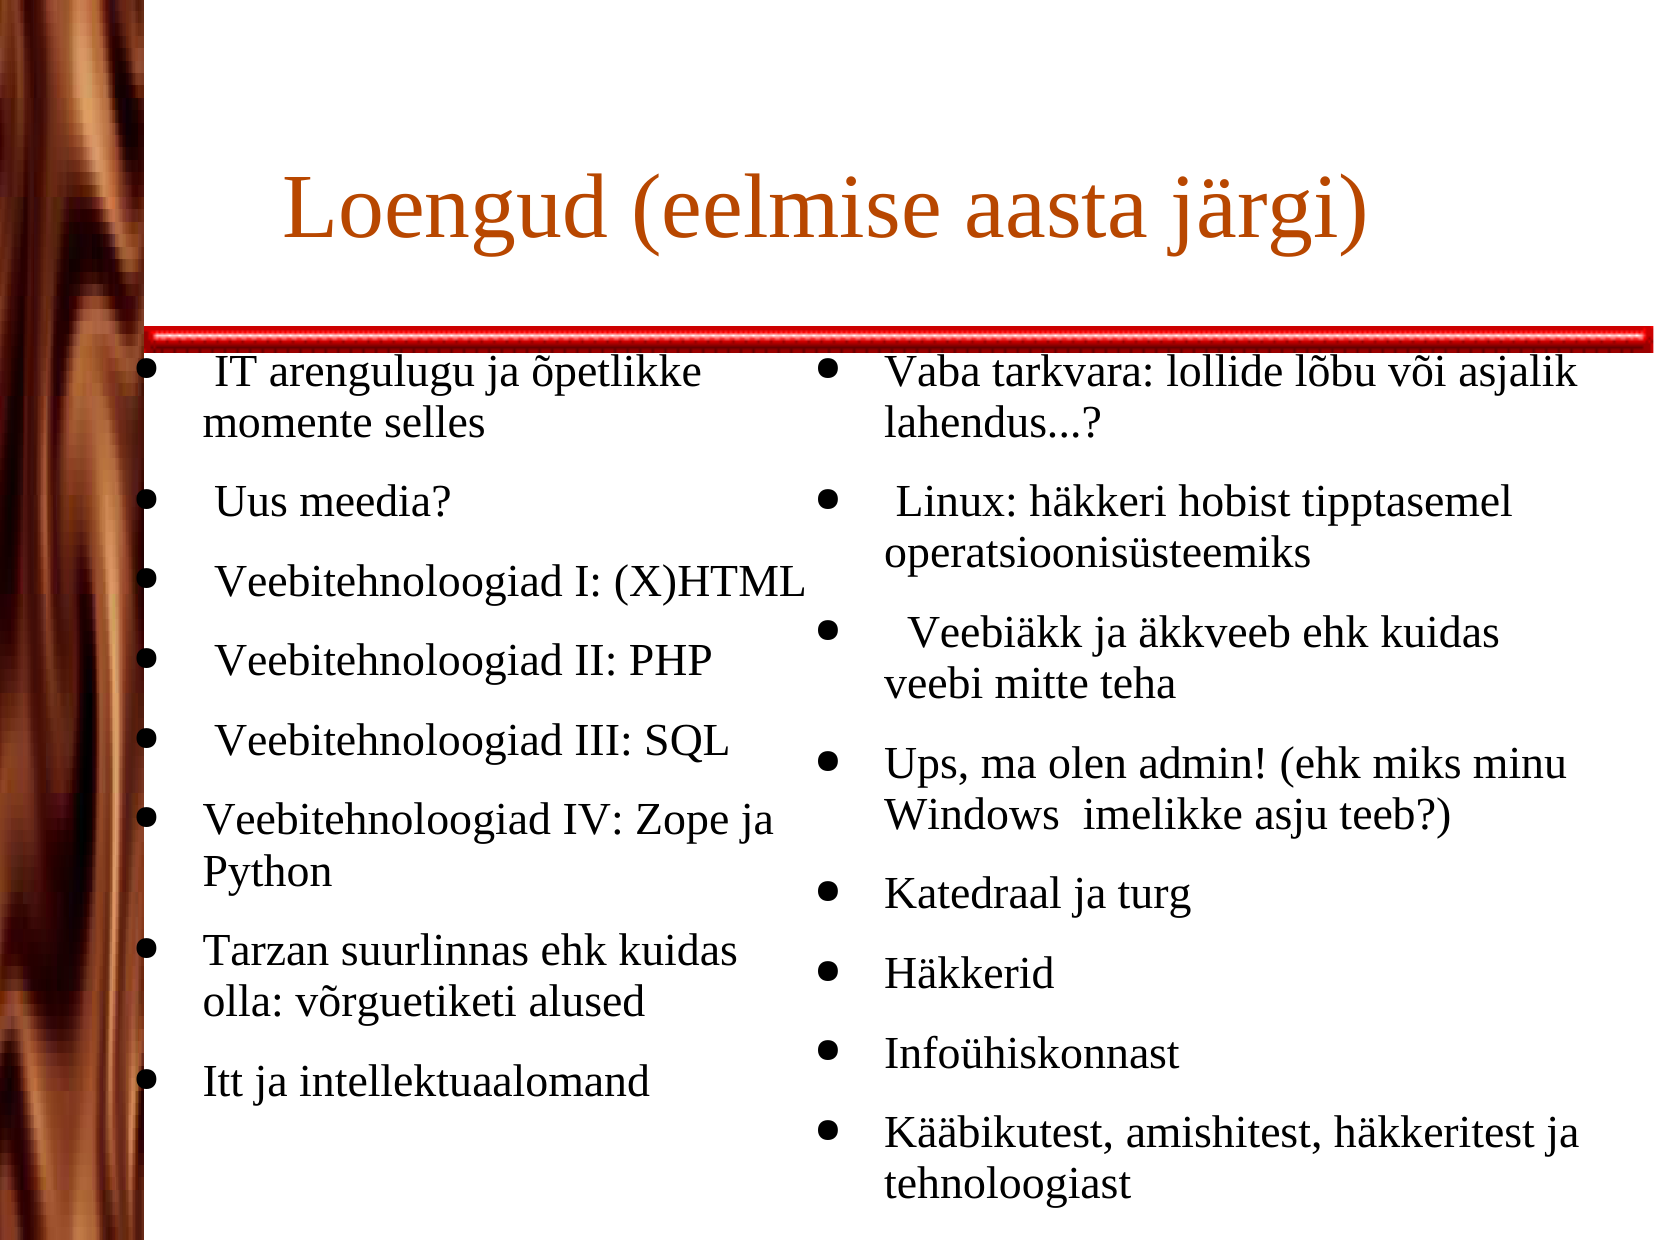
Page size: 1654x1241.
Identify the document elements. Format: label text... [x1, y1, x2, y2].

picture [0, 0, 1654, 1240]
list Vaba tarkvara: lollide lõbu või asjalik lahendus...? Linux: häkkeri hobist tipptasemel operatsioonisüsteemiks Veebiäkk ja äkkveeb ehk kuidas veebi mitte teha Ups, ma olen admin! (ehk miks minu Windows imelikke asju teeb?) Katedraal ja turg Häkkerid Infoühiskonnast Kääbikutest, amishitest, häkkeritest ja tehnoloogiast [802, 344, 1596, 1209]
title Loengud (eelmise aasta järgi) [121, 100, 1533, 312]
list IT arengulugu ja õpetlikke momente selles Uus meedia? Veebitehnoloogiad I: (X)HTML Veebitehnoloogiad II: PHP Veebitehnoloogiad III: SQL Veebitehnoloogiad IV: Zope ja Python Tarzan suurlinnas ehk kuidas olla: võrguetiketi alused Itt ja intellektuaalomand [121, 344, 802, 1148]
